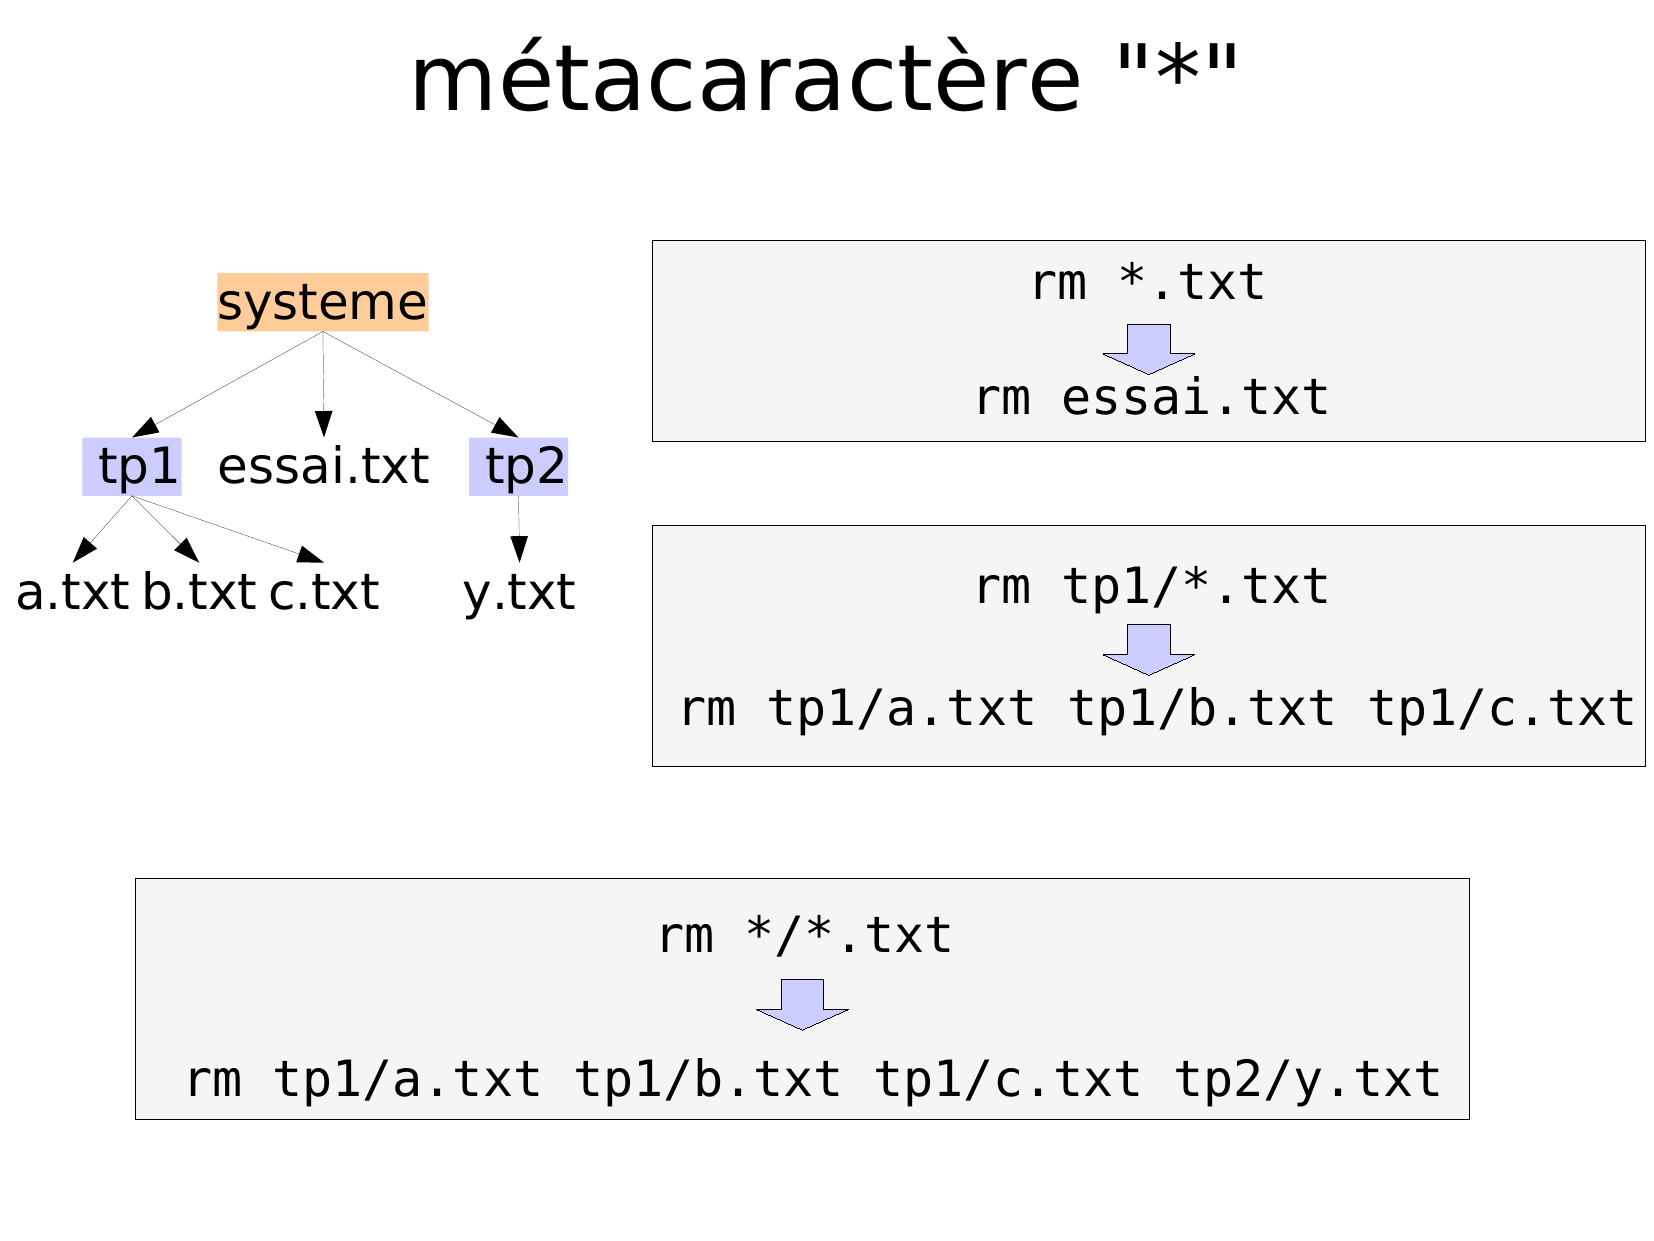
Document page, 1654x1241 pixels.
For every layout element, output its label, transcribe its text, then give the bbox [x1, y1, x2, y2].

text_box [652, 240, 1646, 442]
text_box [135, 878, 1470, 1120]
text_box [652, 525, 1646, 767]
title métacaractère "*" [136, 17, 1518, 140]
text_box systeme [217, 273, 429, 332]
text_box rm tp1/a.txt tp1/b.txt tp1/c.txt [676, 678, 1637, 737]
text_box c.txt [268, 562, 381, 621]
text_box rm tp1/*.txt [971, 557, 1332, 616]
text_box tp2 [469, 437, 569, 496]
text_box rm essai.txt [971, 368, 1332, 427]
text_box b.txt [141, 562, 258, 622]
text_box y.txt [462, 562, 577, 622]
text_box essai.txt [217, 437, 431, 496]
text_box rm *.txt [1027, 253, 1271, 312]
text_box tp1 [82, 437, 182, 496]
text_box rm tp1/a.txt tp1/b.txt tp1/c.txt tp2/y.txt [182, 1049, 1443, 1108]
text_box a.txt [15, 562, 131, 622]
text_box rm */*.txt [654, 906, 955, 965]
